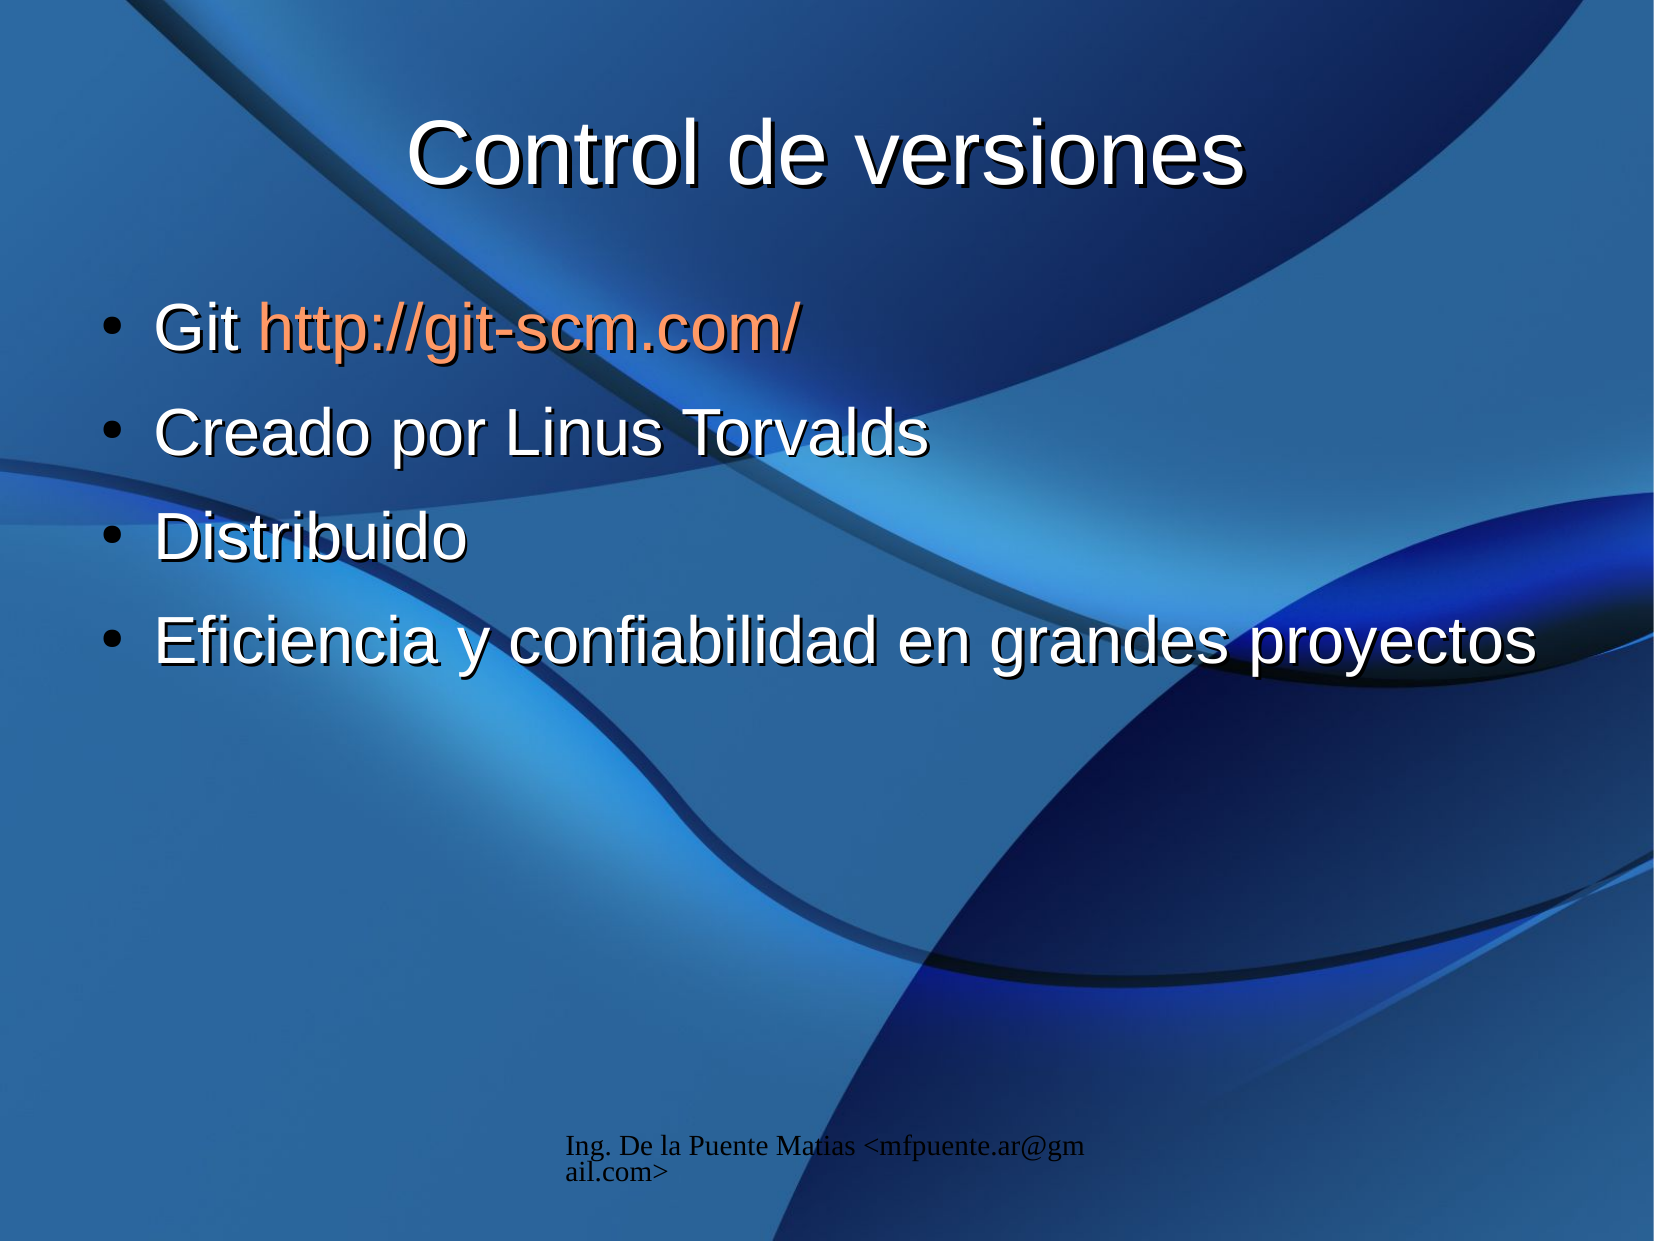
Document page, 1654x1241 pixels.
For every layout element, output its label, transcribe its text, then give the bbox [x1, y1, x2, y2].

list Git http://git-scm.com/ Creado por Linus Torvalds Distribuido Eficiencia y confiabilidad en grandes proyectos [82, 290, 1571, 1094]
picture [0, 0, 1654, 1241]
title Control de versiones [82, 49, 1571, 257]
